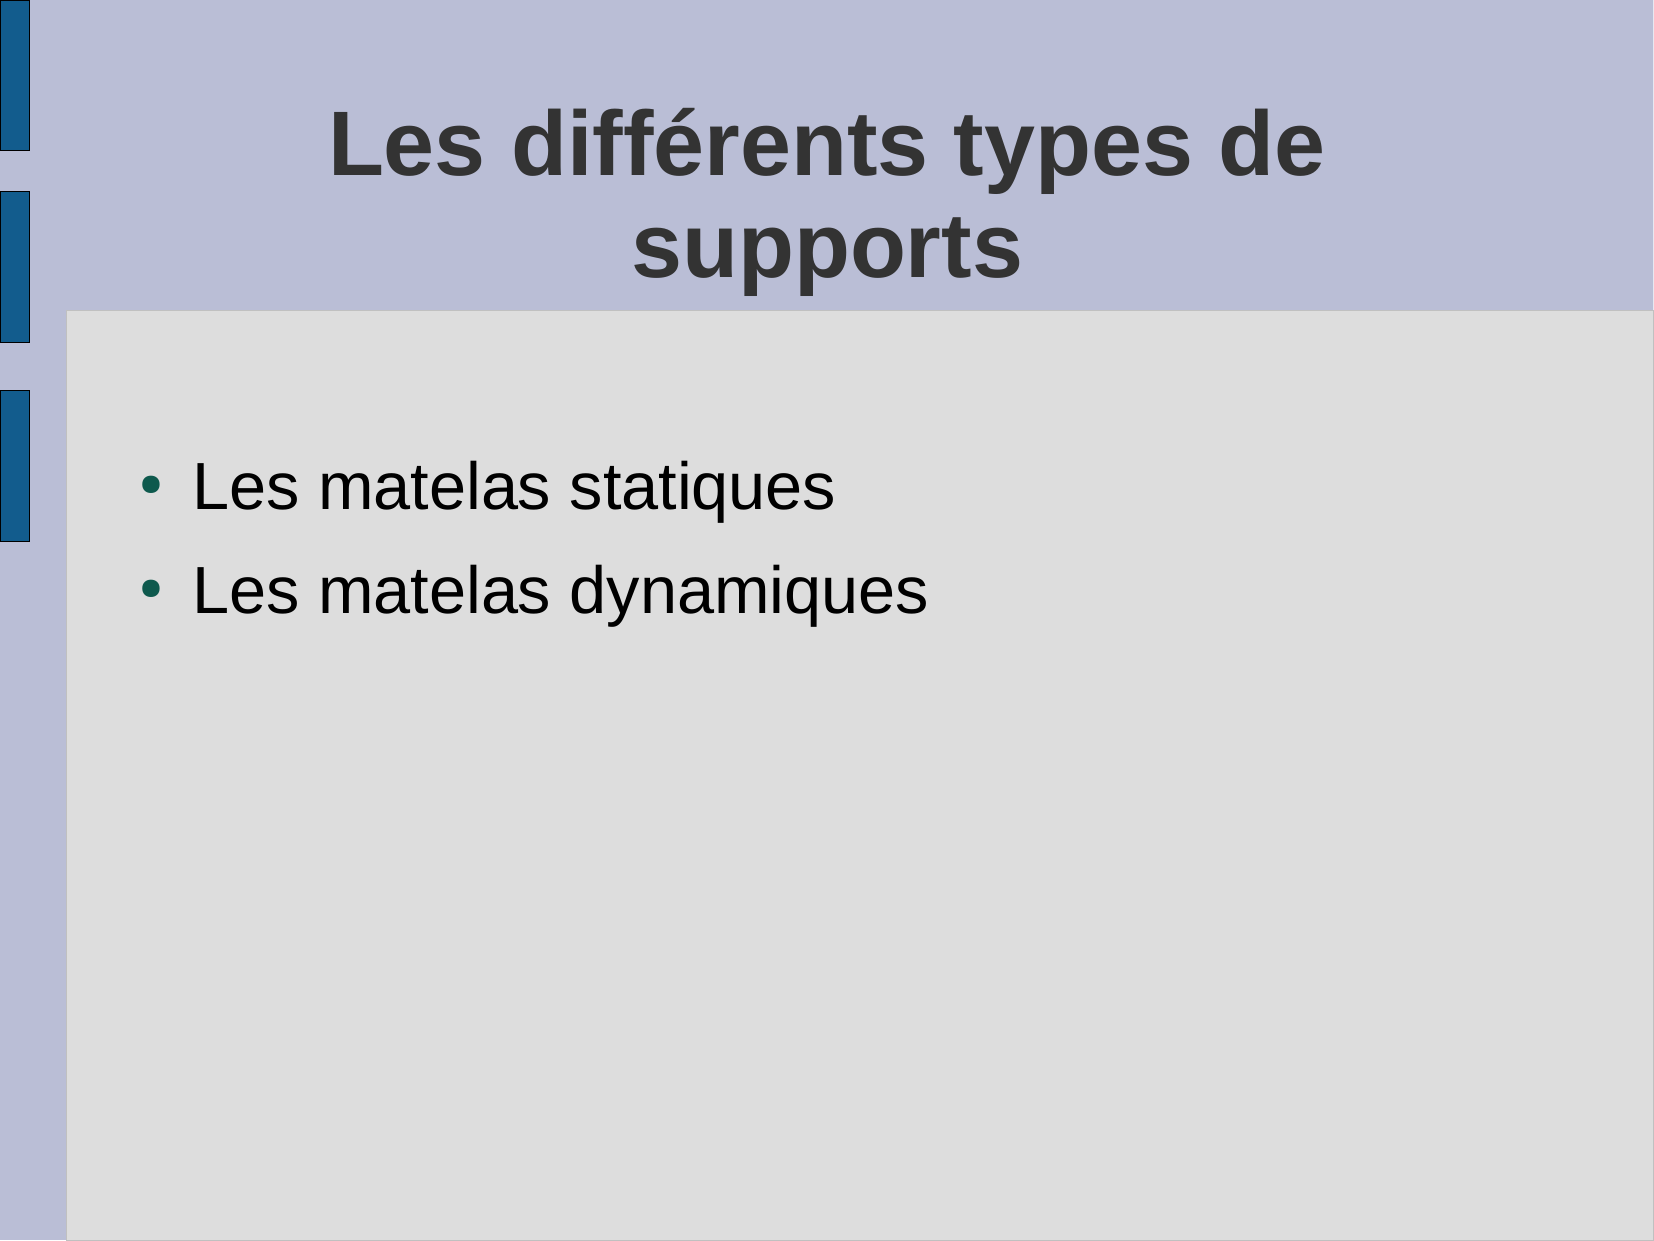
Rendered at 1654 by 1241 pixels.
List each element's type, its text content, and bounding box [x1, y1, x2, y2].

list Les matelas statiques Les matelas dynamiques [121, 344, 1534, 1127]
title Les différents types de supports [121, 91, 1534, 299]
